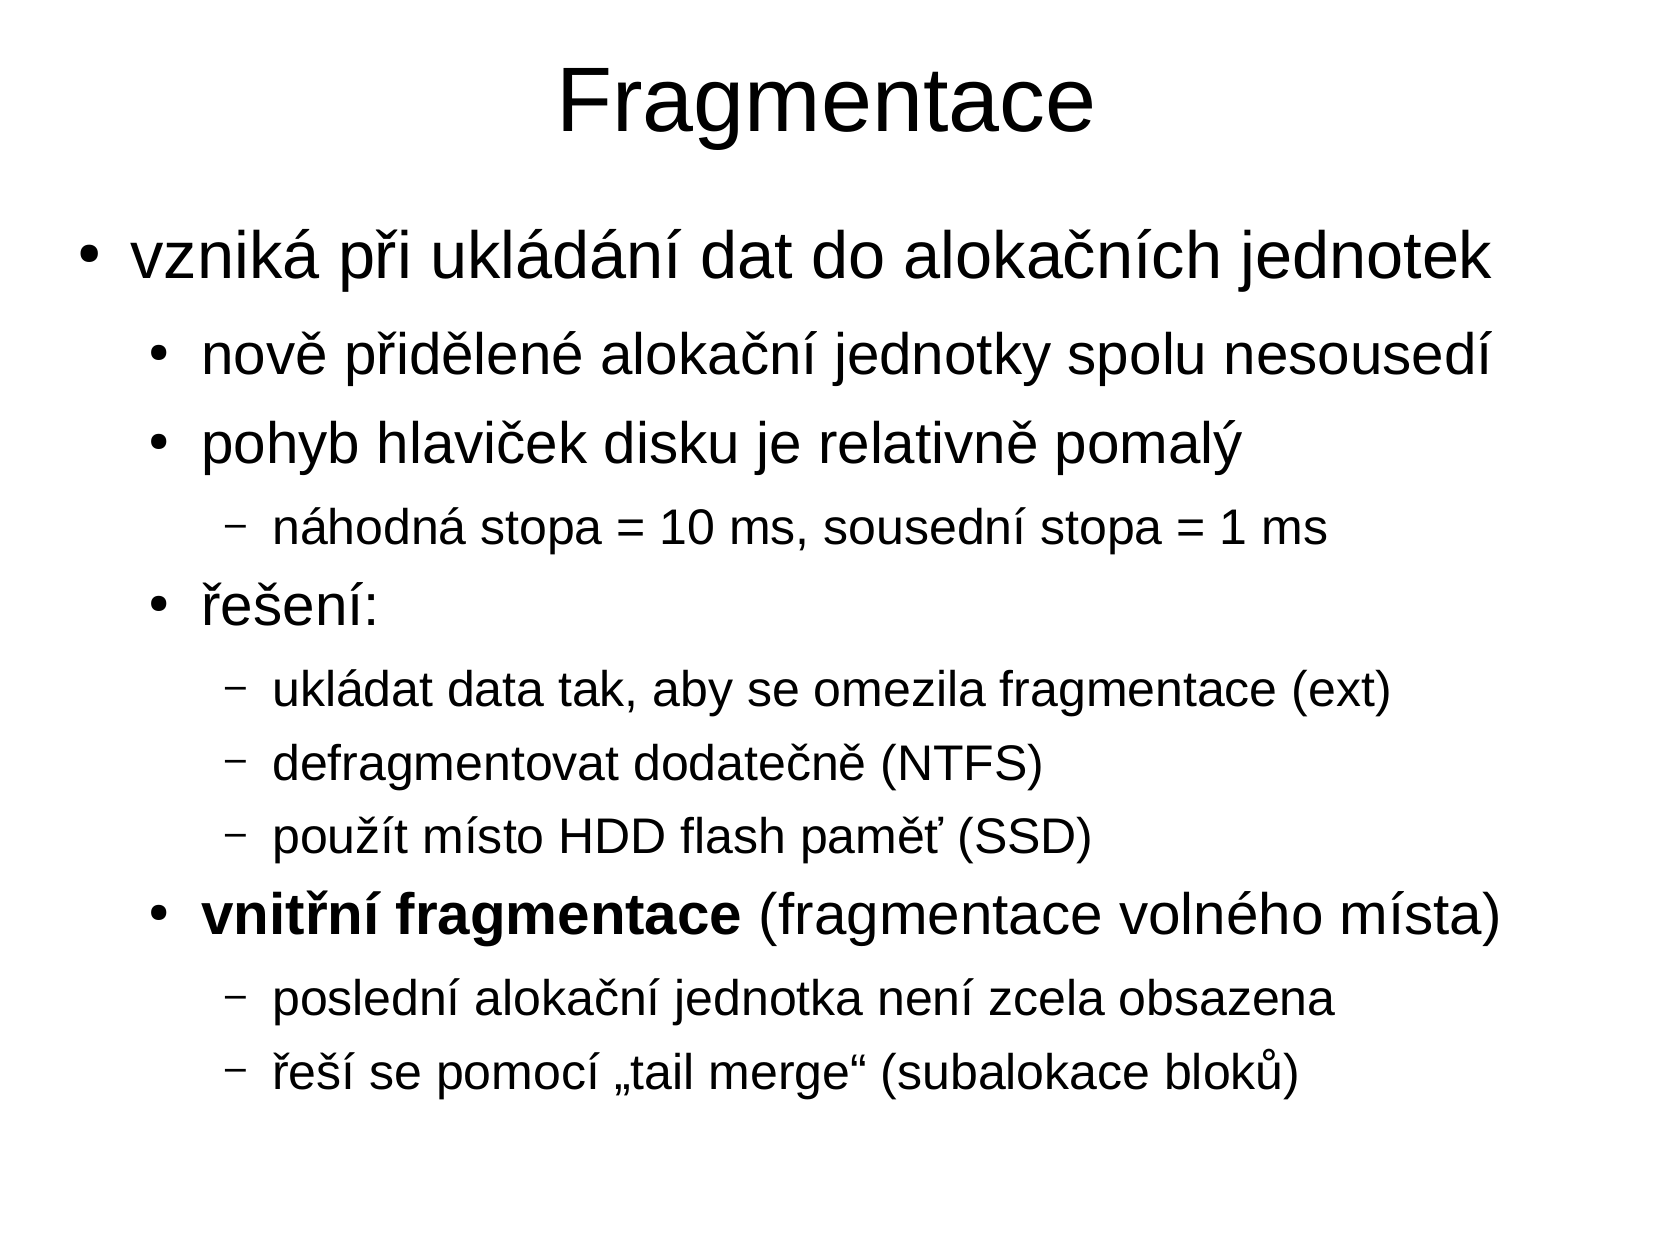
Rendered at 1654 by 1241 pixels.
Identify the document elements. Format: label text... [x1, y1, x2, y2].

list vzniká při ukládání dat do alokačních jednotek nově přidělené alokační jednotky spolu nesousedí pohyb hlaviček disku je relativně pomalý náhodná stopa = 10 ms, sousední stopa = 1 ms řešení: ukládat data tak, aby se omezila fragmentace (ext) defragmentovat dodatečně (NTFS) použít místo HDD flash paměť (SSD) vnitřní fragmentace (fragmentace volného místa) poslední alokační jednotka není zcela obsazena řeší se pomocí „tail merge“ (subalokace bloků) [59, 217, 1607, 1144]
title Fragmentace [82, 3, 1571, 196]
